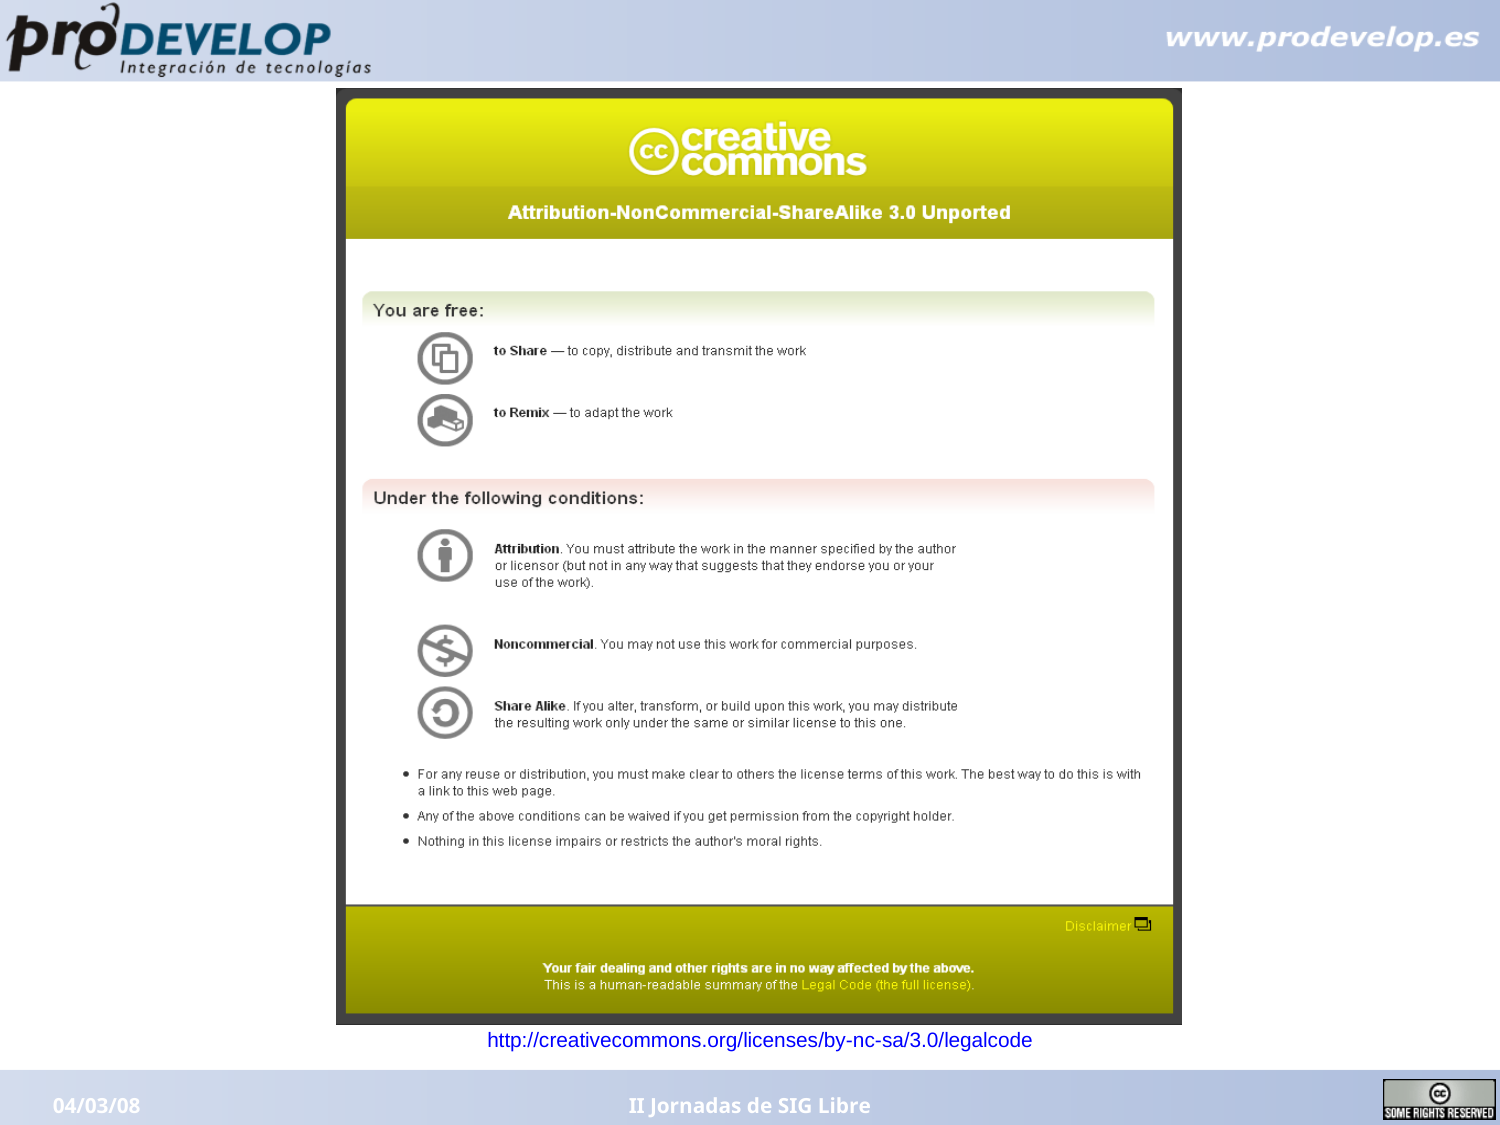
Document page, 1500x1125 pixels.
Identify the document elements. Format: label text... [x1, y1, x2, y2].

text_box http://creativecommons.org/licenses/by-nc-sa/3.0/legalcode [472, 1021, 1063, 1068]
picture [0, 0, 1500, 1125]
